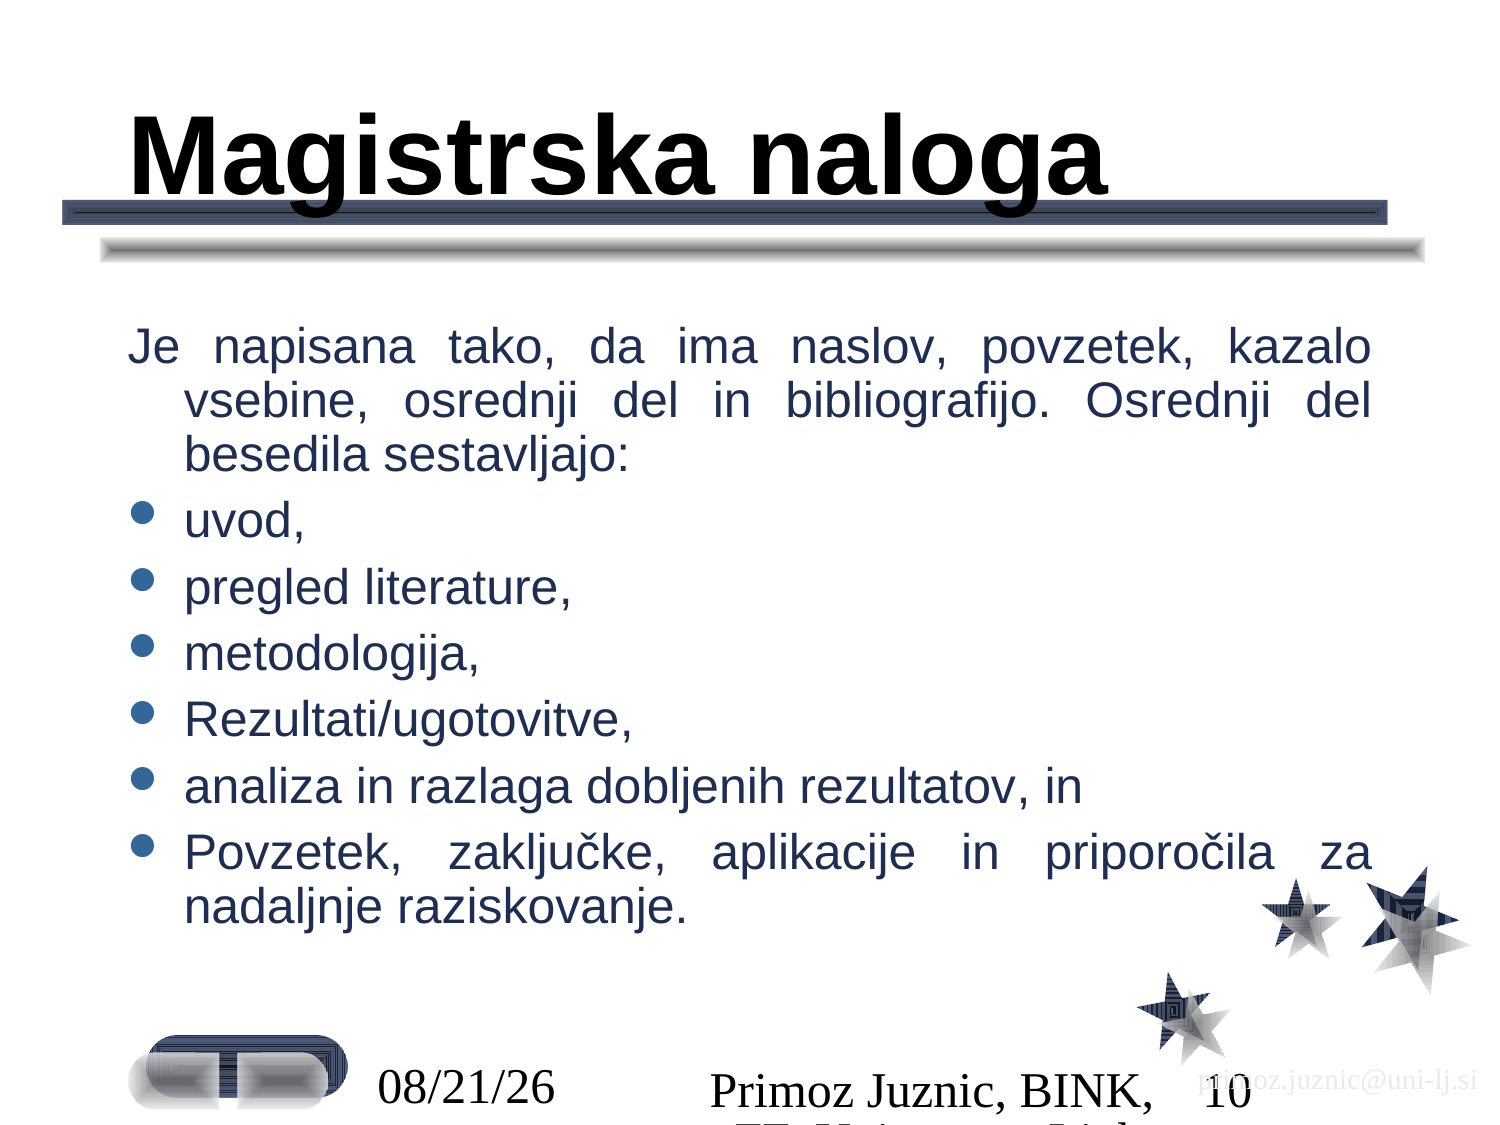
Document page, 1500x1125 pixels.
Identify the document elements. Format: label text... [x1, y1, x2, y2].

list Je napisana tako, da ima naslov, povzetek, kazalo vsebine, osrednji del in bibliografijo. Osrednji del besedila sestavljajo: uvod, pregled literature, metodologija, Rezultati/ugotovitve, analiza in razlaga dobljenih rezultatov, in Povzetek, zaključke, aplikacije in priporočila za nadaljnje raziskovanje. [112, 312, 1388, 988]
title Magistrska naloga [112, 37, 1388, 225]
